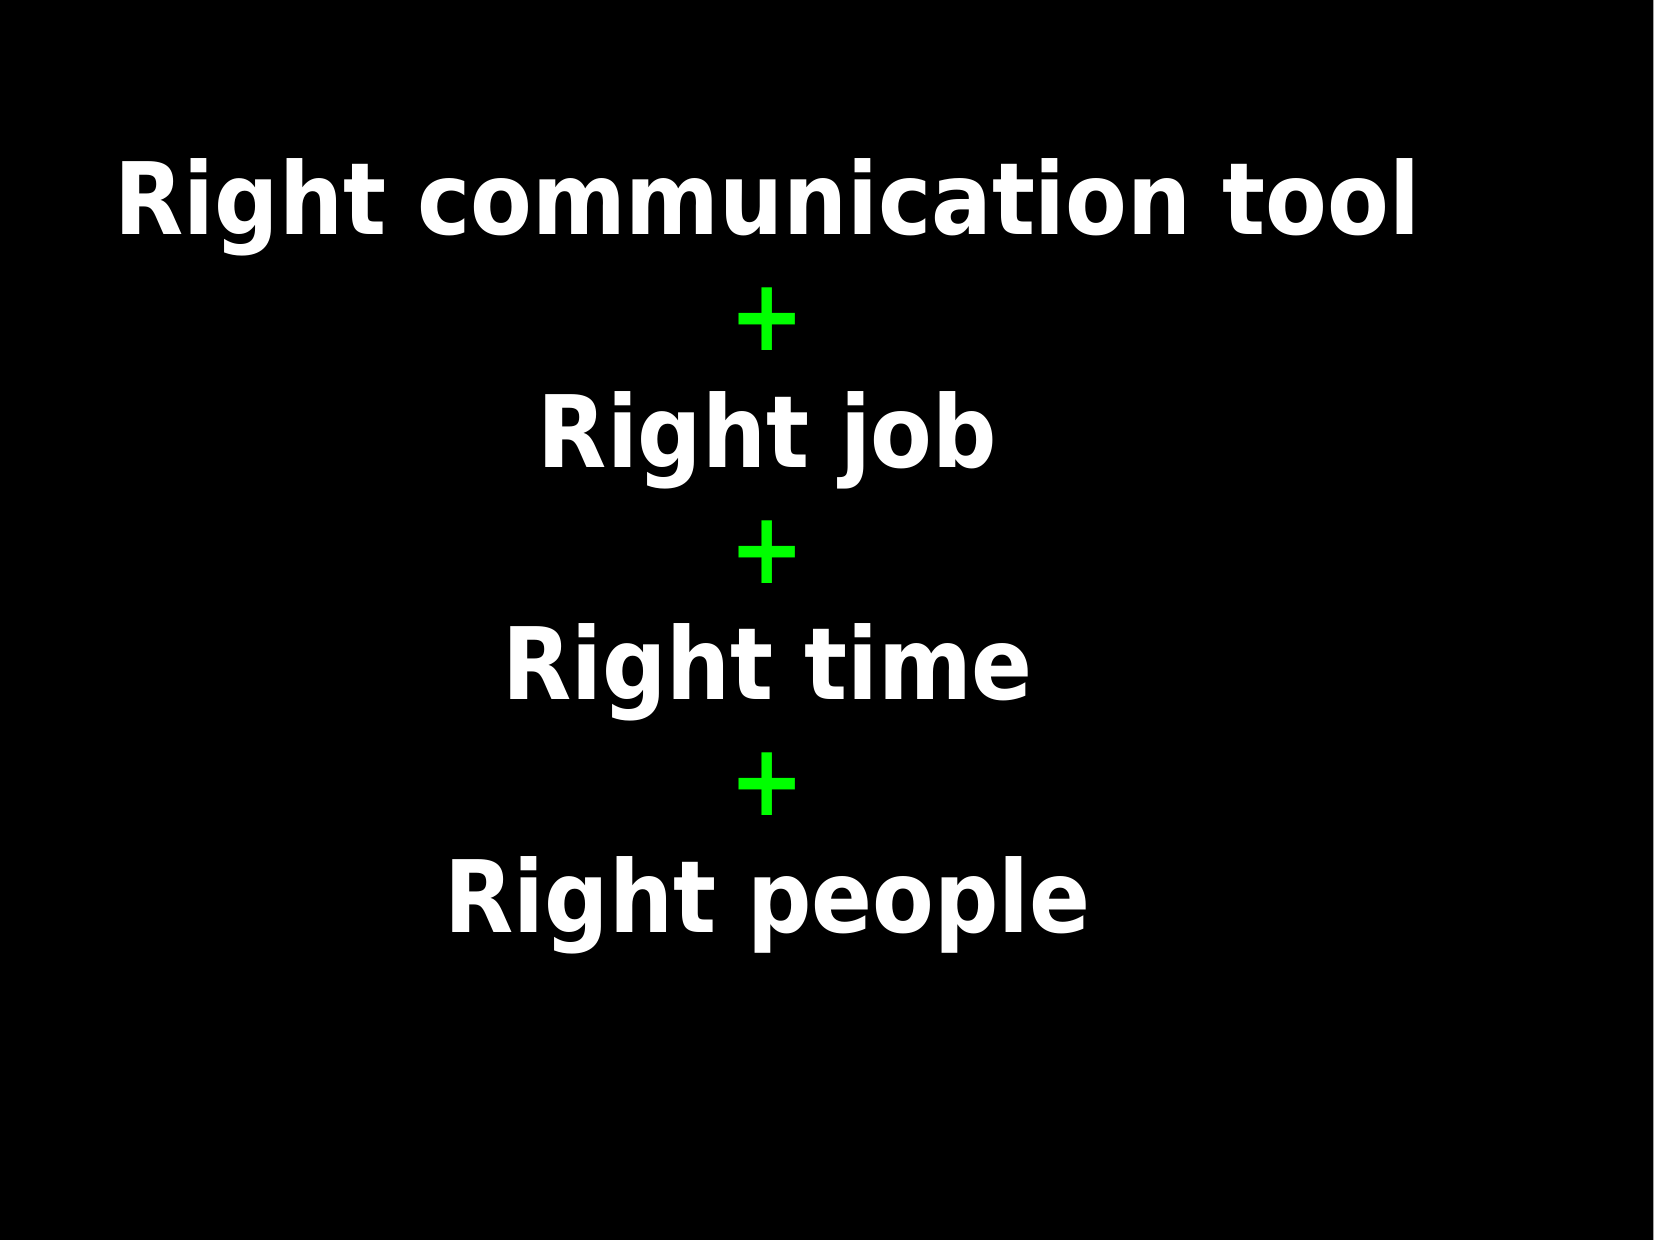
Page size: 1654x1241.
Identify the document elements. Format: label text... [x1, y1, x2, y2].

text_box Right communication tool + Right job + Right time + Right people [92, 134, 1443, 967]
